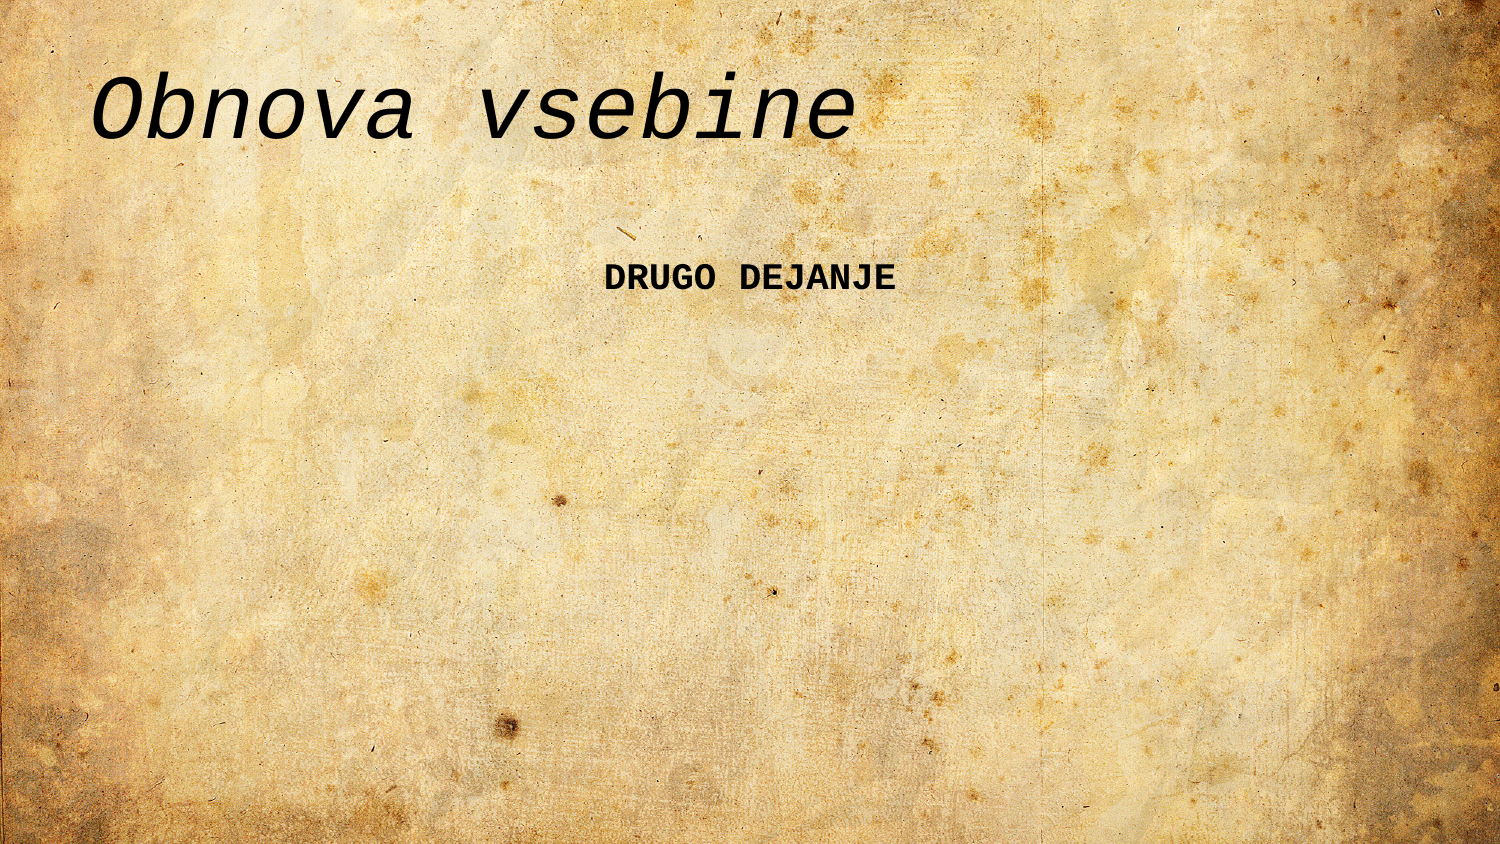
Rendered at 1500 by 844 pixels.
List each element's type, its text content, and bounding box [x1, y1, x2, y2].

picture [0, 350, 1500, 844]
picture [0, 0, 1500, 244]
text_box DRUGO DEJANJE [0, 244, 1500, 350]
